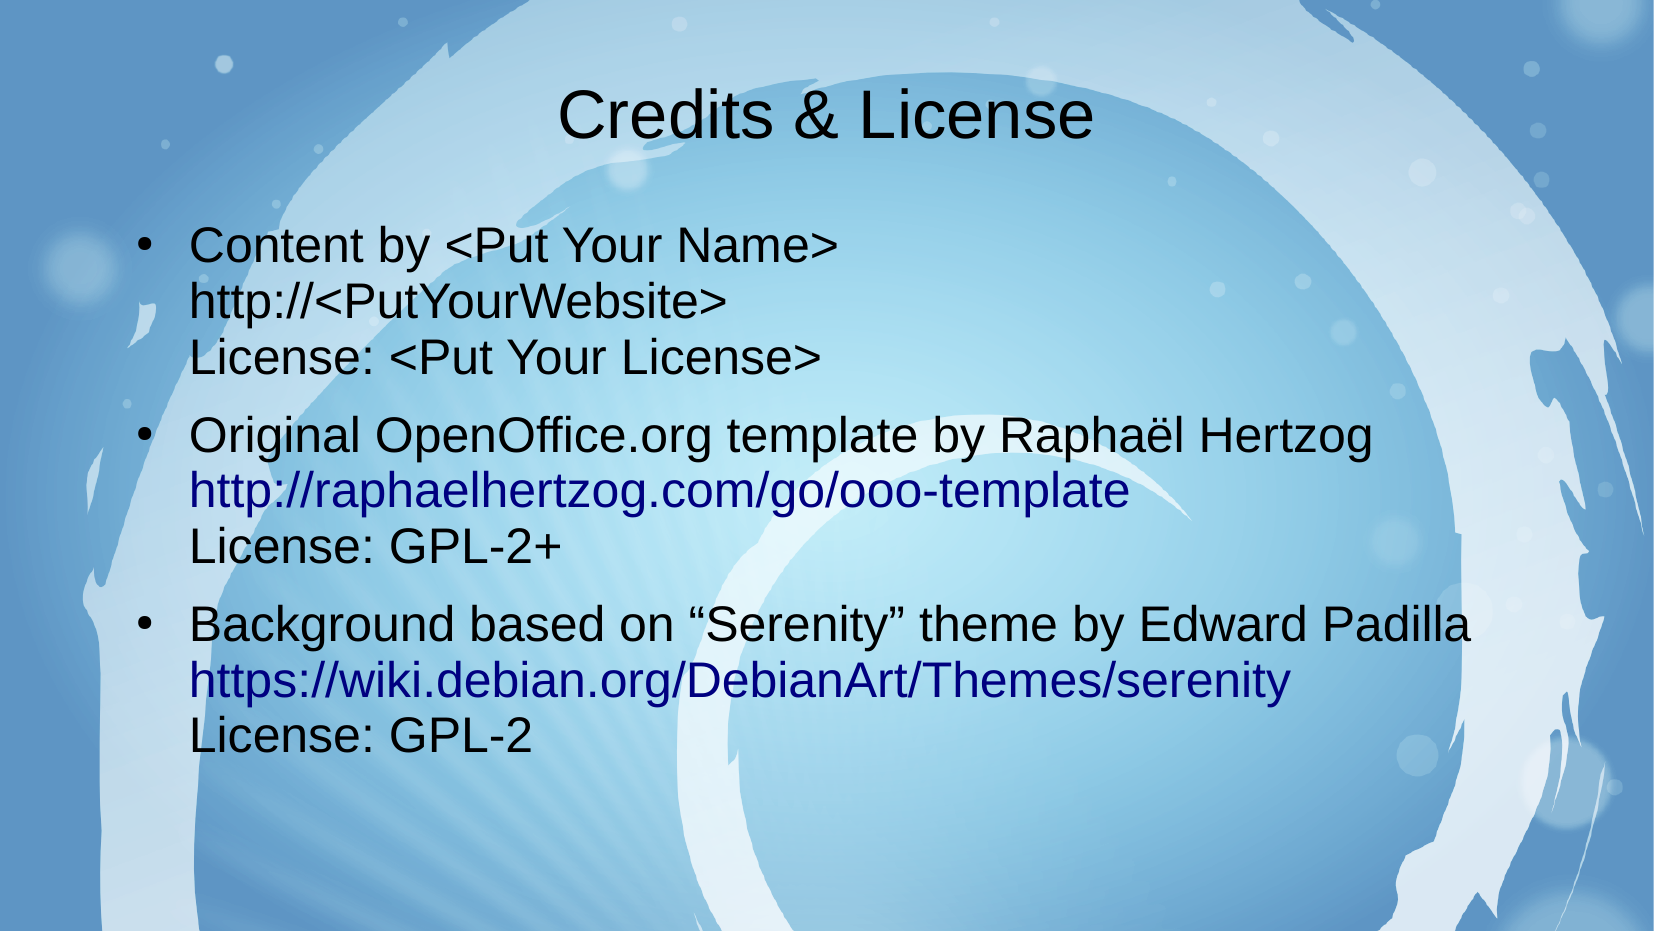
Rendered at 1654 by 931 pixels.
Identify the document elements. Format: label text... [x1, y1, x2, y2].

picture [0, 0, 1654, 931]
title Credits & License [118, 37, 1536, 193]
list Content by <Put Your Name> http://<PutYourWebsite> License: <Put Your License> Original OpenOffice.org template by Raphaël Hertzog http://raphaelhertzog.com/go/ooo-template License: GPL-2+ Background based on “Serenity” theme by Edward Padilla https://wiki.debian.org/DebianArt/Themes/serenity License: GPL-2 [118, 217, 1536, 832]
